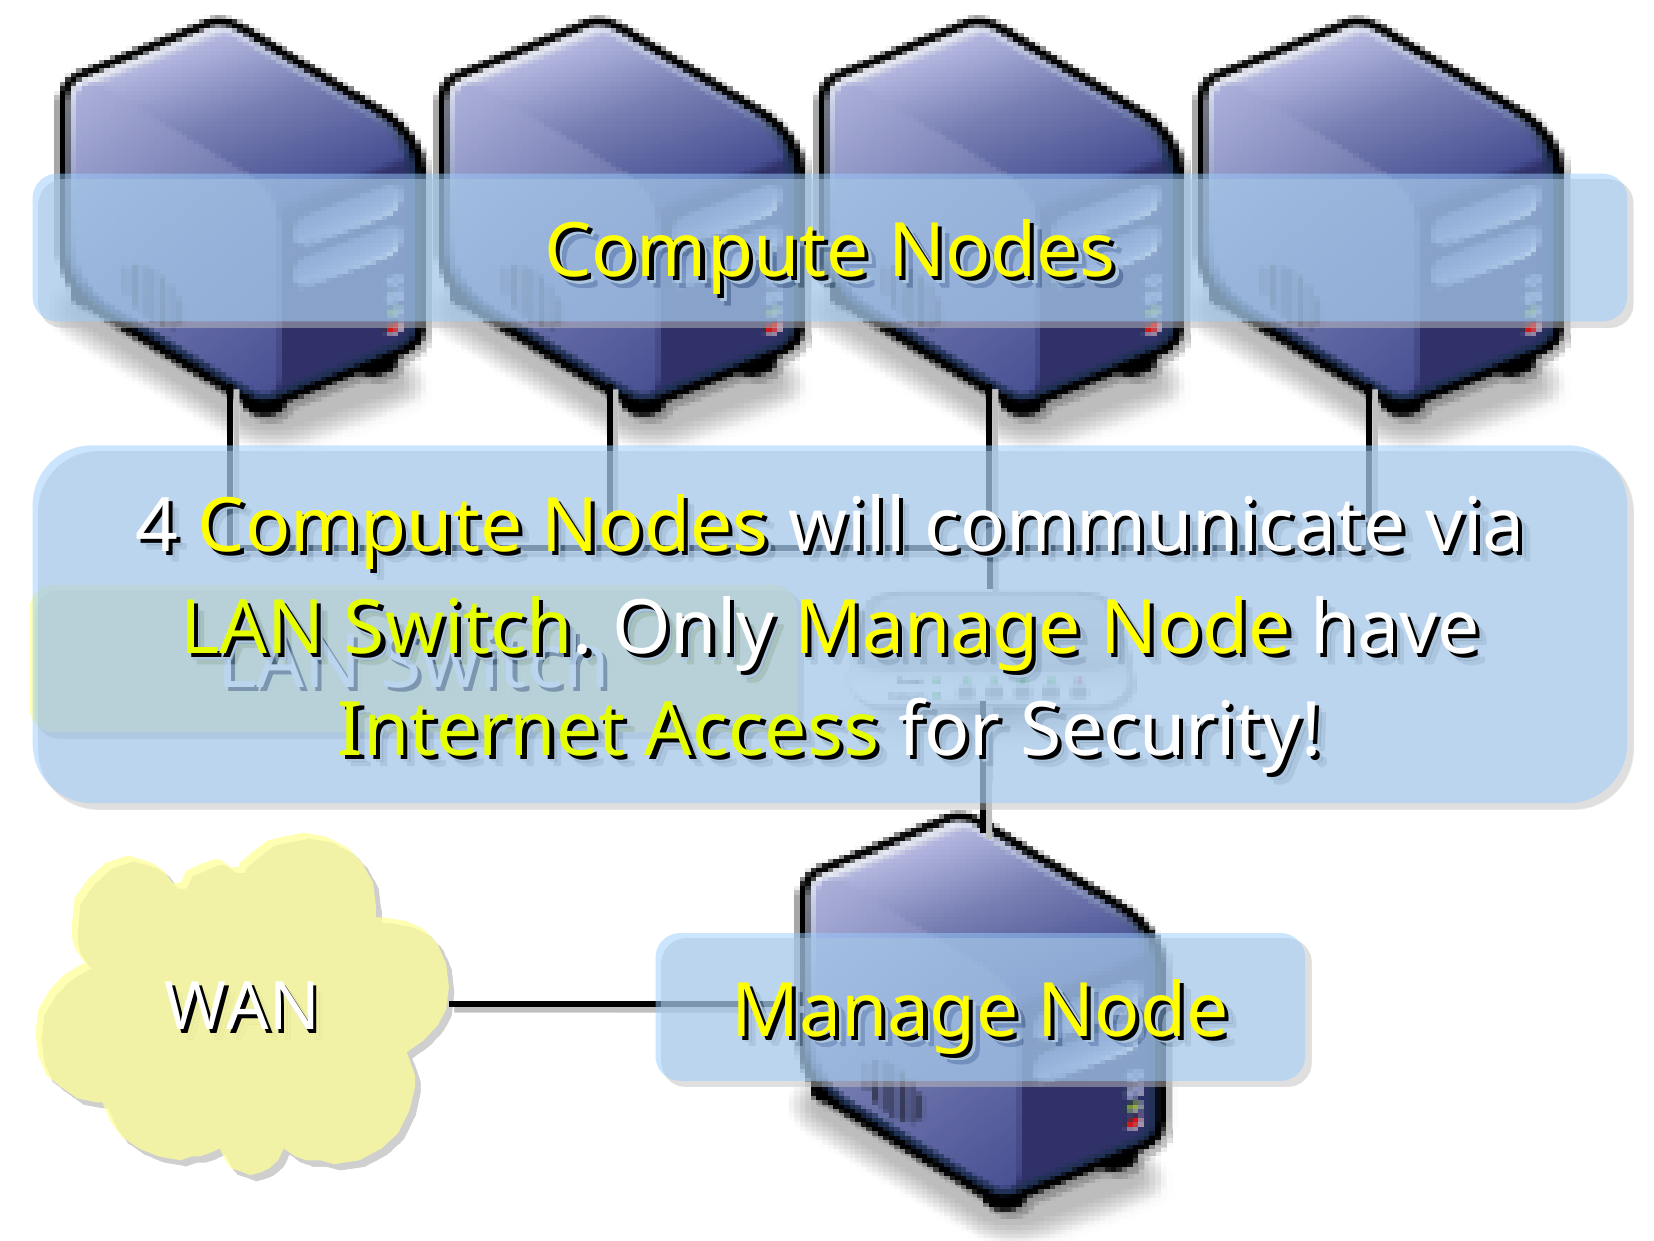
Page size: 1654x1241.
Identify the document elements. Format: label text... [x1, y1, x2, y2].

picture [767, 1081, 1211, 1241]
picture [27, 2, 1609, 502]
text_box 4 Compute Nodes will communicate via LAN Switch. Only Manage Node have Internet Access for Security! [32, 445, 1628, 804]
text_box Manage Node [655, 933, 1306, 1081]
text_box WAN [35, 832, 449, 1176]
text_box Compute Nodes [32, 173, 1628, 322]
picture [767, 804, 1211, 933]
